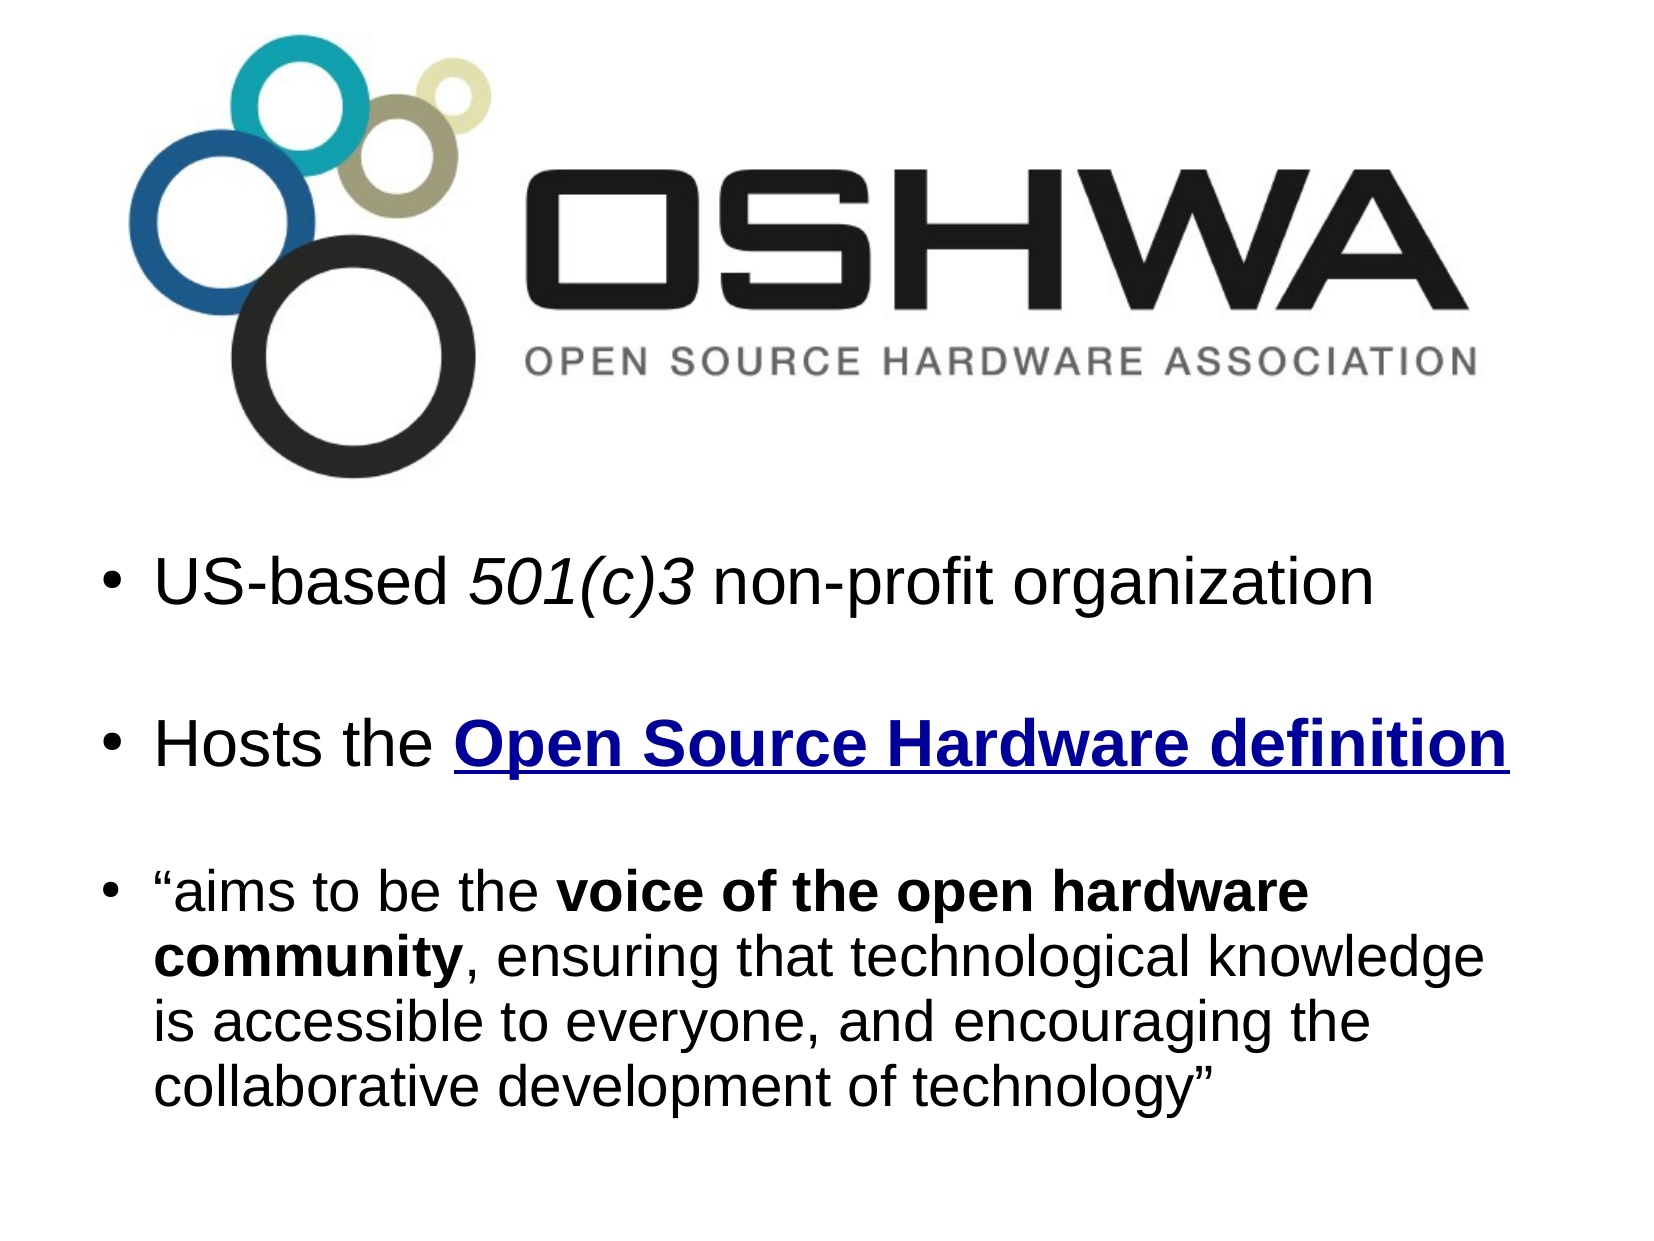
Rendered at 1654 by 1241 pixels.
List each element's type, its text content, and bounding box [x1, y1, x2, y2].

picture [21, 32, 1584, 483]
list US-based 501(c)3 non-profit organization Hosts the Open Source Hardware definition “aims to be the voice of the open hardware community, ensuring that technological knowledge is accessible to everyone, and encouraging the collaborative development of technology” [82, 544, 1538, 1241]
